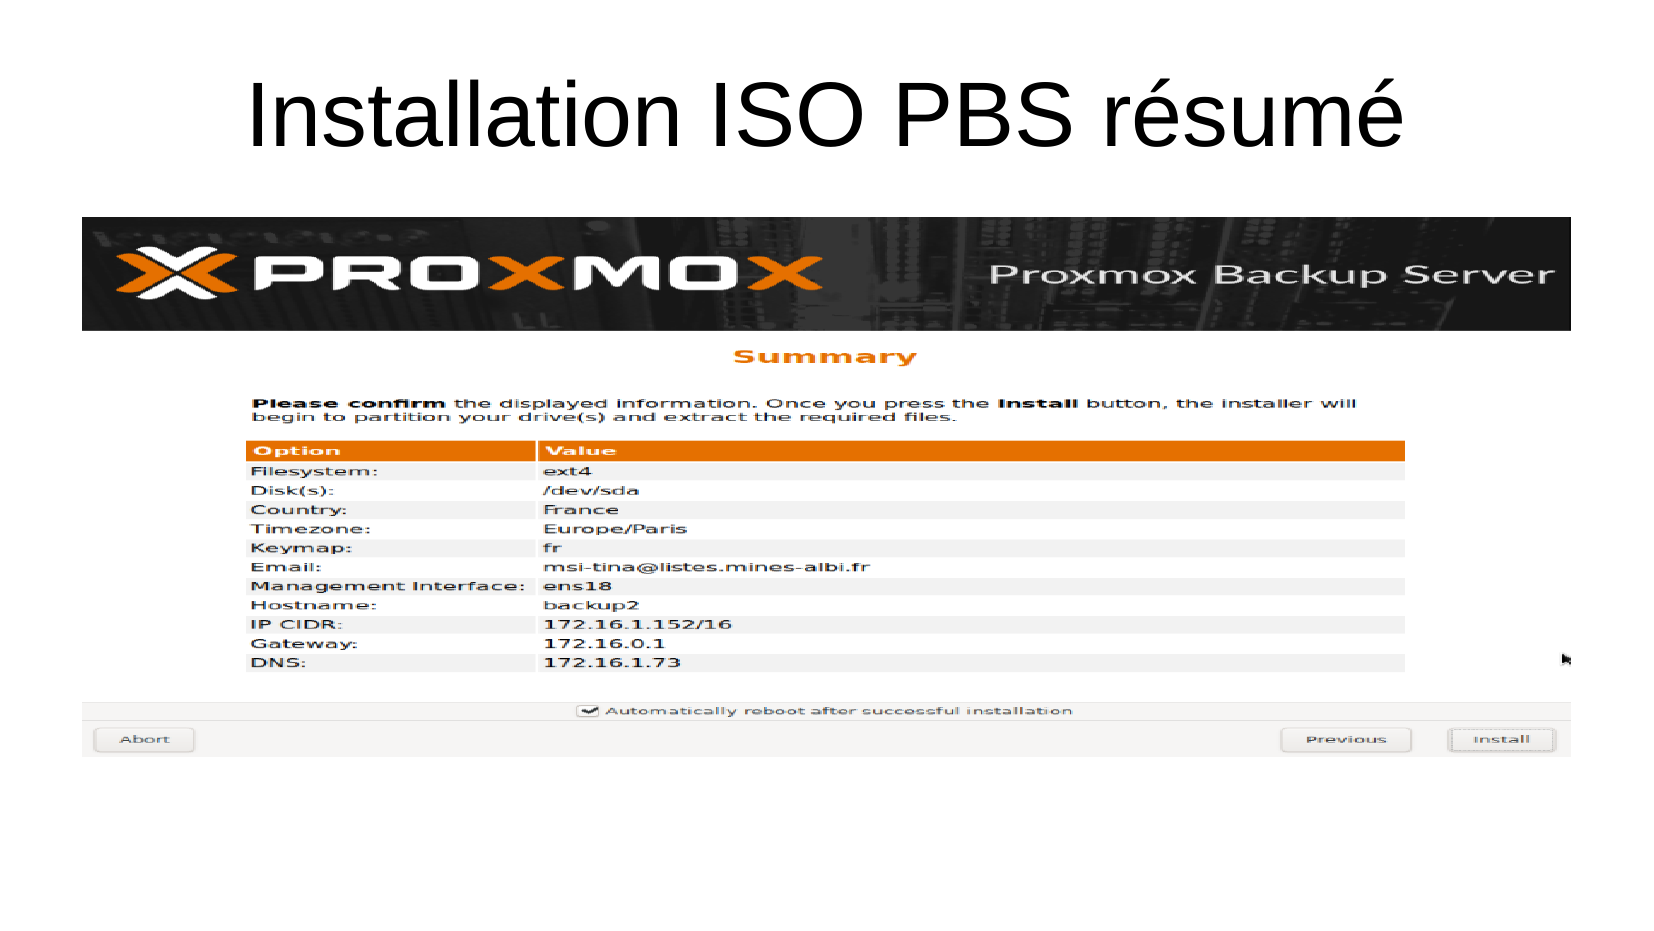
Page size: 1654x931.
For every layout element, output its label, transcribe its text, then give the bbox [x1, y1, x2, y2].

title Installation ISO PBS résumé [82, 37, 1571, 193]
picture [82, 217, 1571, 758]
